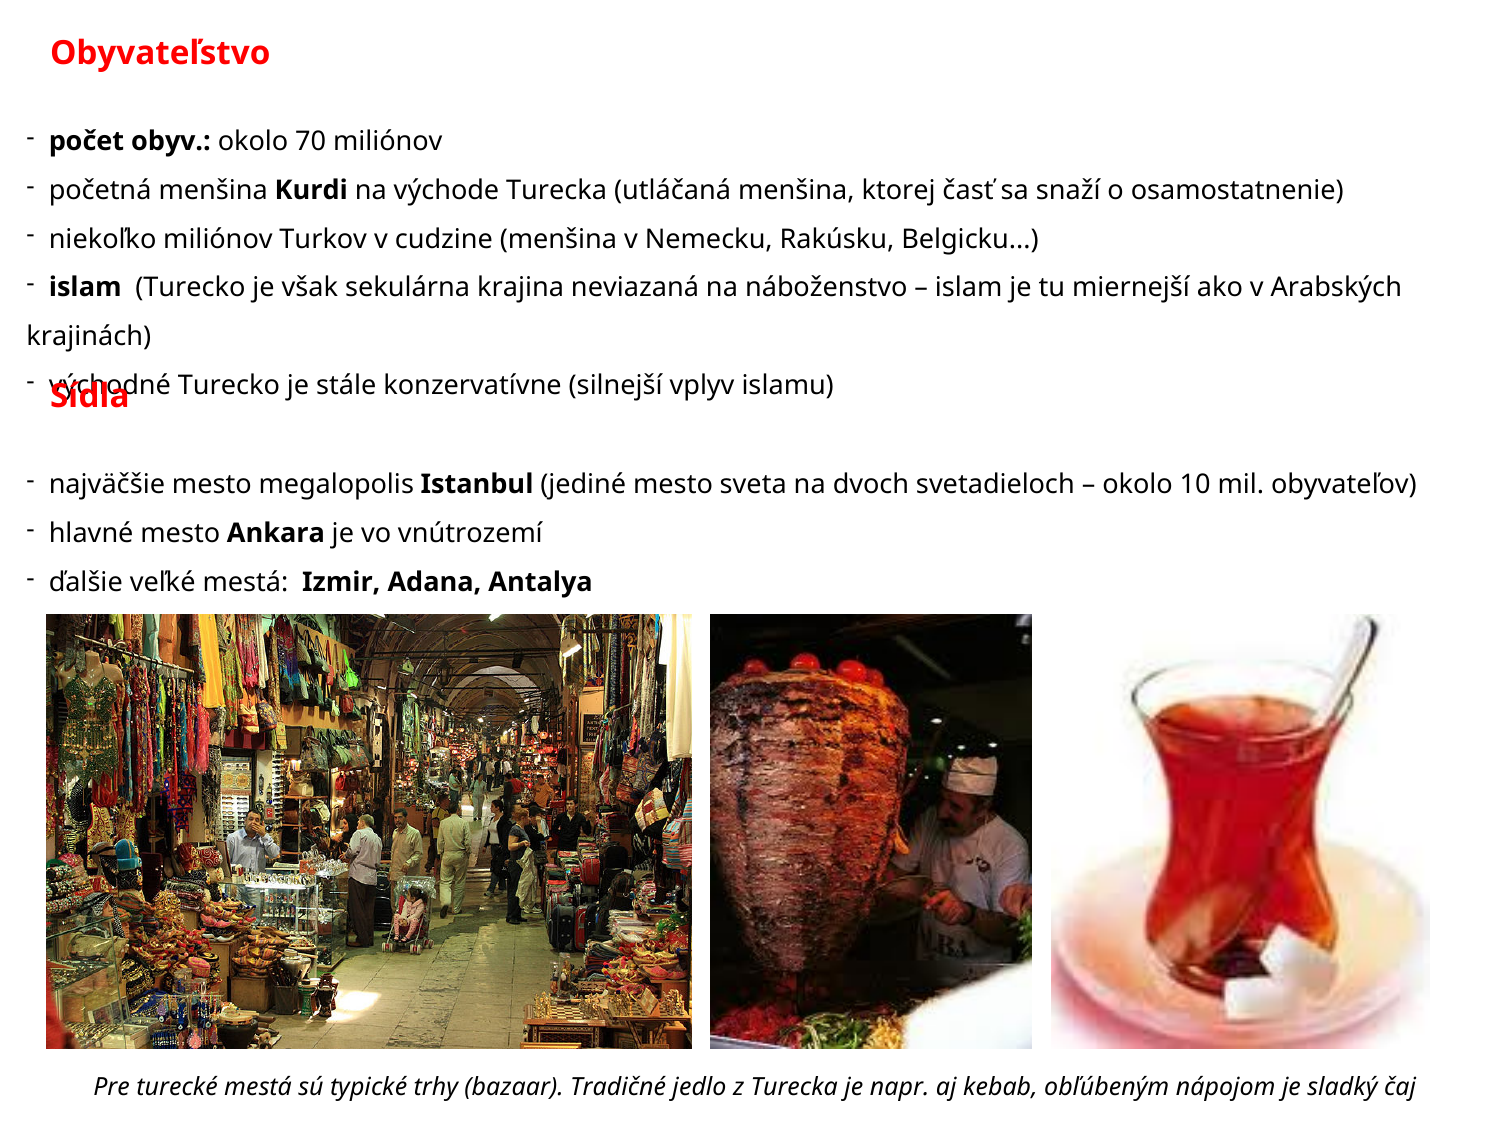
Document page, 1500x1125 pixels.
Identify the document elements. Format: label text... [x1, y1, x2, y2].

picture [46, 614, 692, 1049]
text_box Obyvateľstvo [35, 23, 1419, 79]
picture [1051, 614, 1430, 1049]
text_box Sídla [35, 366, 1419, 423]
text_box najväčšie mesto megalopolis Istanbul (jediné mesto sveta na dvoch svetadieloch – okolo 10 mil. obyvateľov) hlavné mesto Ankara je vo vnútrozemí ďalšie veľké mestá: Izmir, Adana, Antalya [11, 442, 1454, 702]
picture [710, 614, 1032, 1049]
text_box Pre turecké mestá sú typické trhy (bazaar). Tradičné jedlo z Turecka je napr. aj kebab, obľúbeným nápojom je sladký čaj [0, 1062, 1489, 1109]
text_box počet obyv.: okolo 70 miliónov početná menšina Kurdi na východe Turecka (utláčaná menšina, ktorej časť sa snaží o osamostatnenie) niekoľko miliónov Turkov v cudzine (menšina v Nemecku, Rakúsku, Belgicku...) islam (Turecko je však sekulárna krajina neviazaná na náboženstvo – islam je tu miernejší ako v Arabských krajinách) východné Turecko je stále konzervatívne (silnejší vplyv islamu) [11, 99, 1477, 457]
